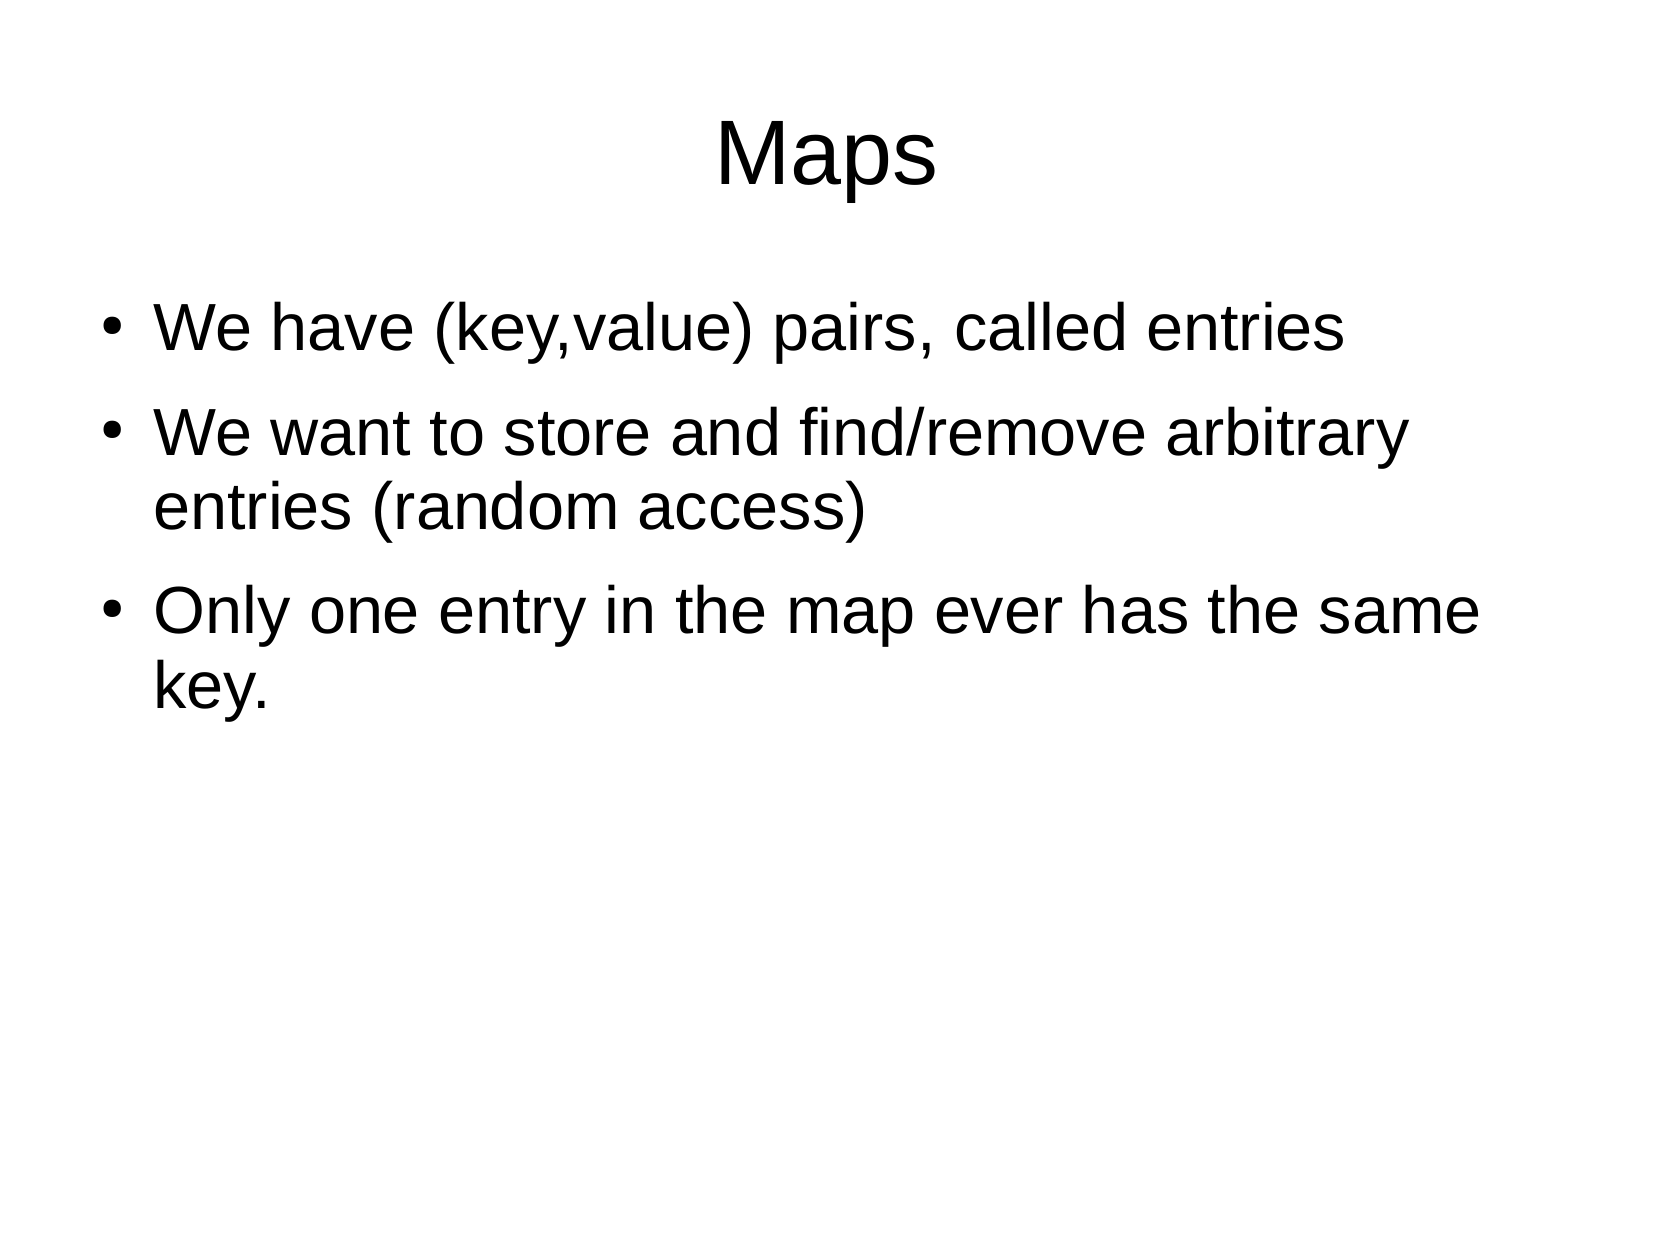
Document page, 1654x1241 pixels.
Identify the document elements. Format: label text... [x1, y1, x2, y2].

title Maps [82, 56, 1571, 250]
list We have (key,value) pairs, called entries We want to store and find/remove arbitrary entries (random access) Only one entry in the map ever has the same key. [82, 290, 1571, 1094]
